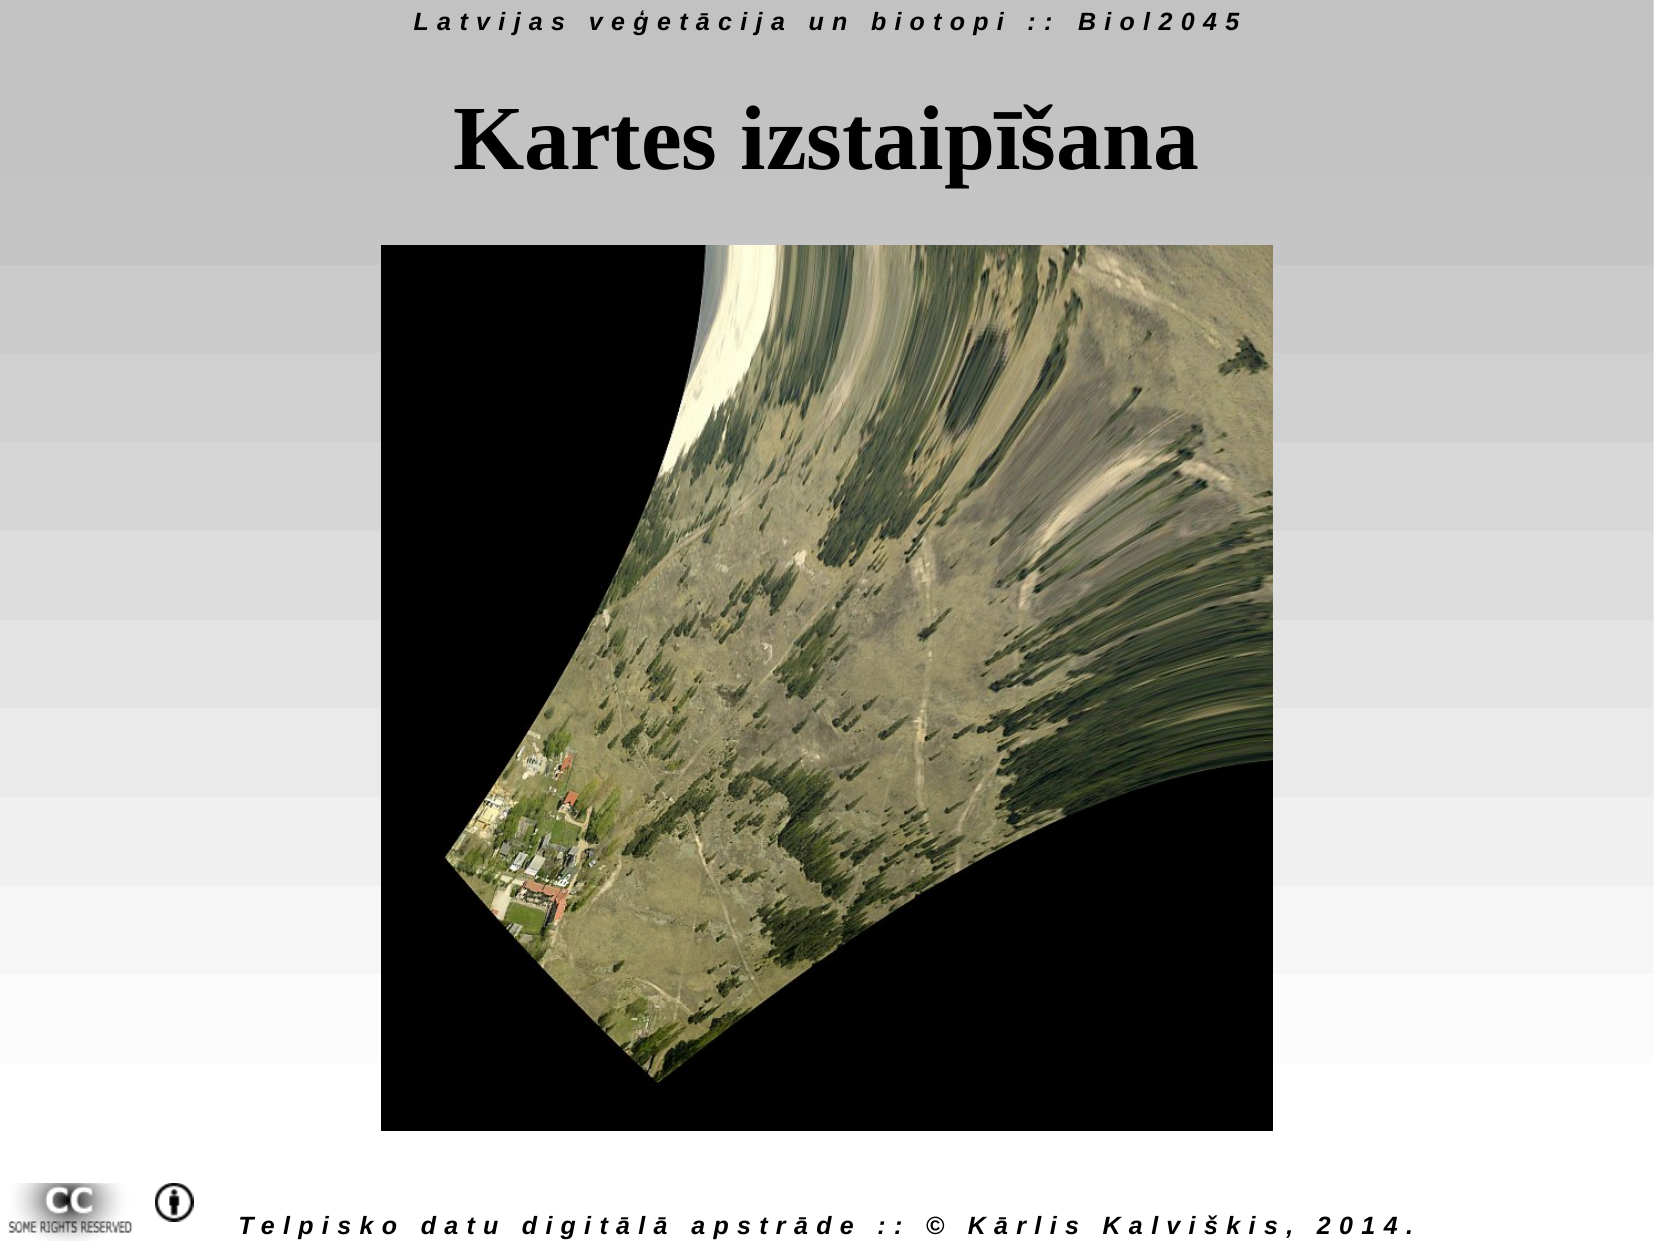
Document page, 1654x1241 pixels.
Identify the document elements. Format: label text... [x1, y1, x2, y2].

picture [0, 0, 1654, 1241]
title Kartes izstaipīšana [29, 43, 1625, 234]
